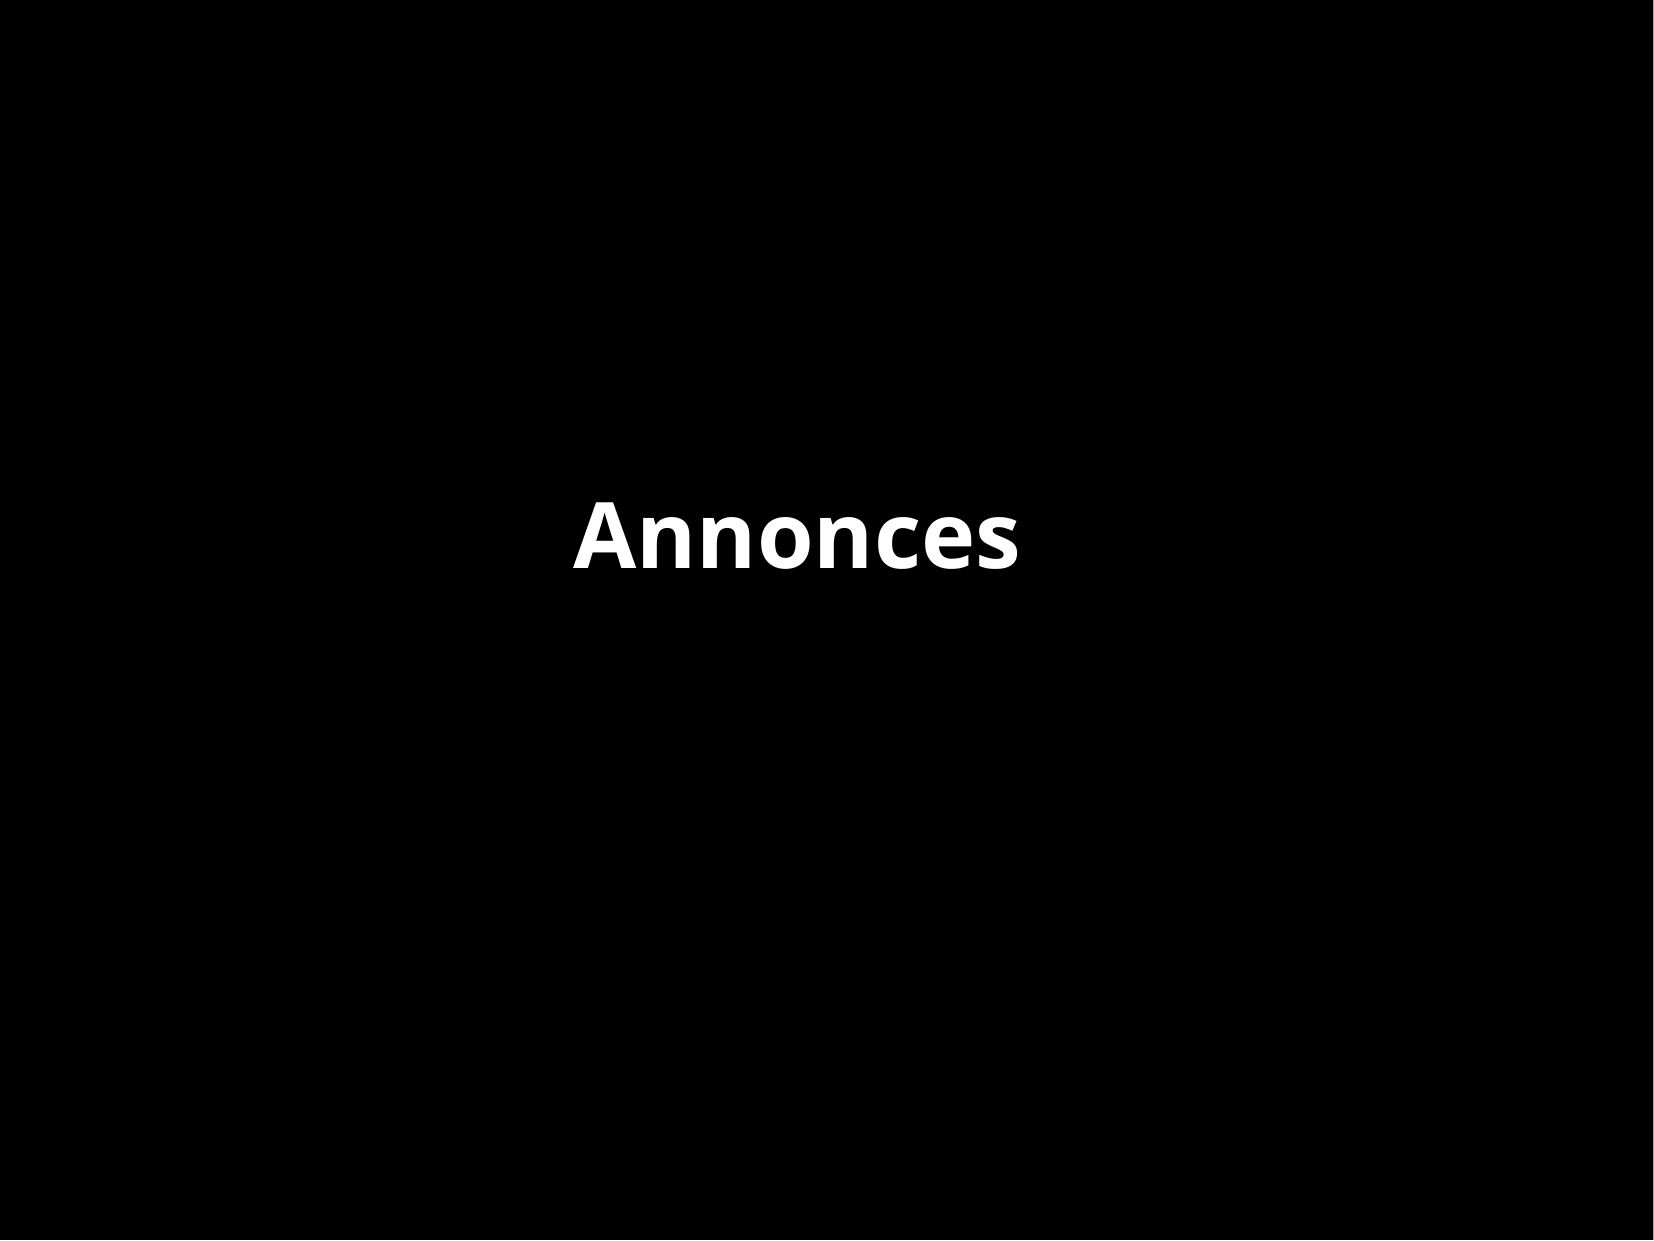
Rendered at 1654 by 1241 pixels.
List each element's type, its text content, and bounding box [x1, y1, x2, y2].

text_box Annonces [88, 88, 1507, 975]
